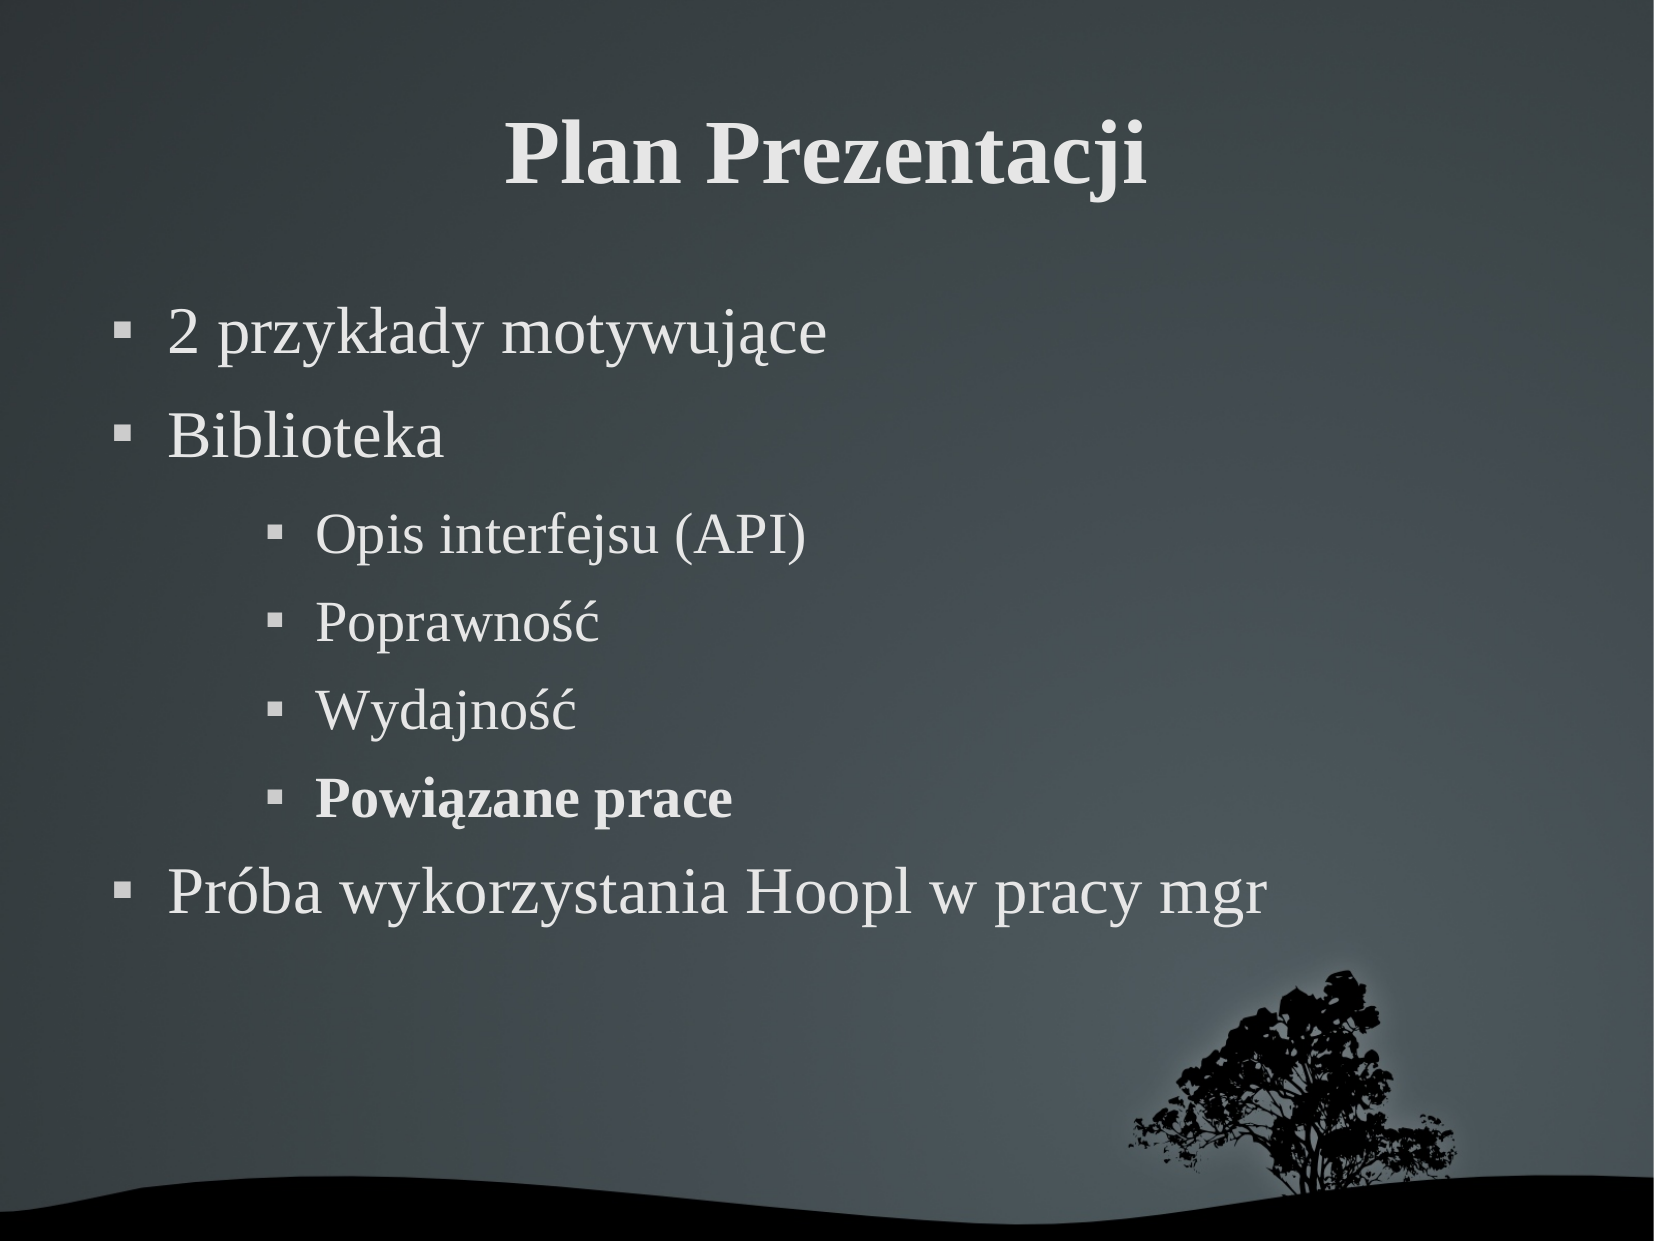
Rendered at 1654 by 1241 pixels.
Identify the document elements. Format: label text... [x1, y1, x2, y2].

picture [0, 0, 1654, 1241]
list 2 przykłady motywujące Biblioteka Opis interfejsu (API) Poprawność Wydajność Powiązane prace Próba wykorzystania Hoopl w pracy mgr [78, 294, 1567, 1098]
title Plan Prezentacji [82, 56, 1571, 250]
